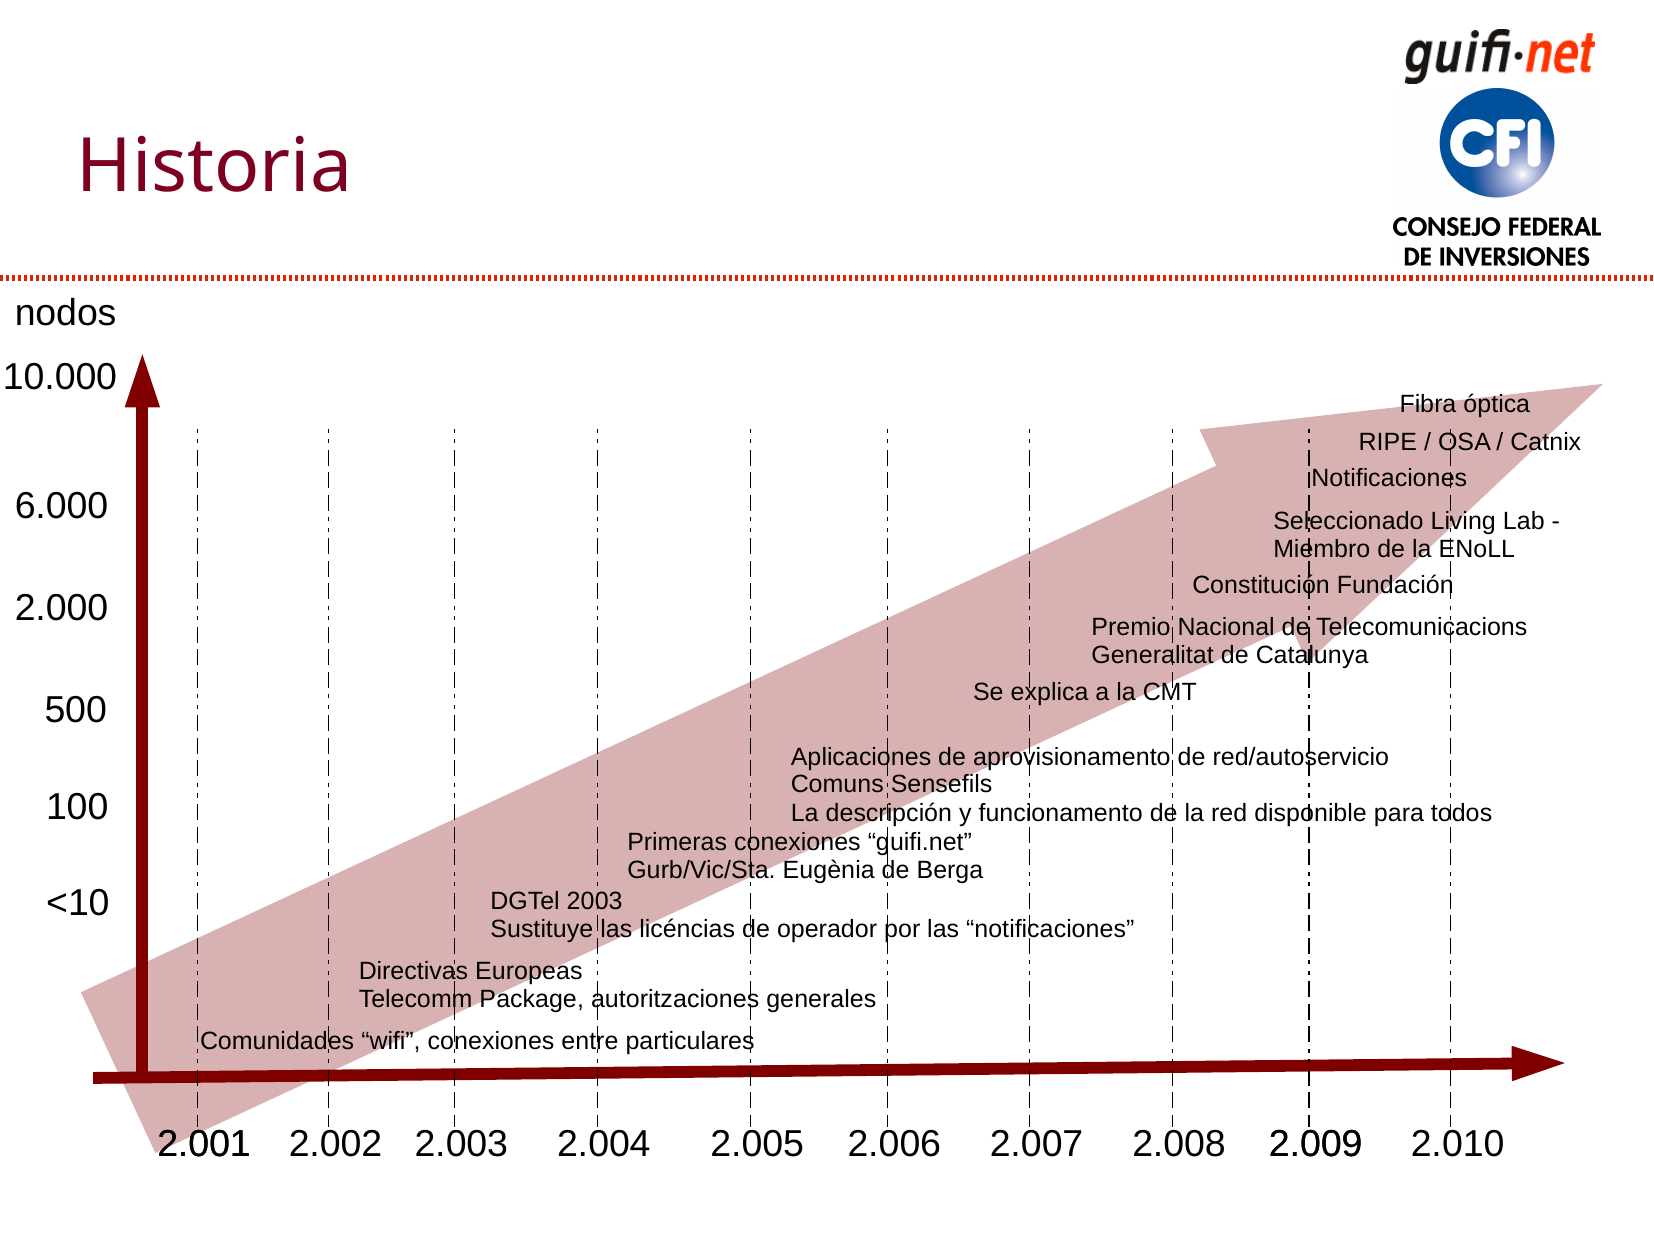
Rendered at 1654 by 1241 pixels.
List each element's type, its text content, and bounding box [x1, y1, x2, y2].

text_box 2.010 [1396, 1115, 1520, 1173]
text_box 2.007 [975, 1115, 1099, 1173]
text_box 10.000 [0, 347, 133, 405]
text_box Primeras conexiones “guifi.net” Gurb/Vic/Sta. Eugènia de Berga [612, 820, 1000, 892]
text_box Se explica a la CMT [958, 670, 1276, 714]
text_box Directivas Europeas Telecomm Package, autoritzaciones generales [344, 949, 893, 1021]
text_box 2.009 [1254, 1115, 1378, 1173]
text_box Notificaciones [1296, 455, 1483, 499]
text_box 2.002 [273, 1115, 398, 1173]
text_box Aplicaciones de aprovisionamento de red/autoservicio Comuns Sensefils La descripción y funcionamento de la red disponible para todos [775, 734, 1510, 834]
picture [1404, 29, 1595, 84]
text_box 100 [31, 777, 124, 835]
text_box Constitución Fundación [1177, 563, 1470, 605]
text_box Premio Nacional de Telecomunicacions Generalitat de Catalunya [1076, 605, 1544, 677]
text_box <10 [31, 874, 125, 932]
text_box nodos [0, 283, 132, 341]
text_box 2.001 [142, 1115, 266, 1173]
text_box Seleccionado Living Lab - Miembro de la ENoLL [1258, 499, 1583, 570]
picture [1393, 88, 1601, 266]
text_box DGTel 2003 Sustituye las licéncias de operador por las “notificaciones” [475, 879, 1151, 951]
text_box 6.000 [0, 477, 124, 535]
text_box RIPE / OSA / Catnix [1344, 420, 1597, 464]
text_box 2.003 [399, 1115, 524, 1173]
text_box 2.004 [542, 1115, 666, 1173]
text_box 2.005 [695, 1115, 819, 1173]
text_box 2.006 [832, 1115, 956, 1173]
title Historia [76, 59, 1093, 267]
text_box 2.008 [1117, 1115, 1241, 1173]
text_box Fibra óptica [1384, 382, 1546, 426]
text_box 500 [29, 681, 122, 739]
text_box 2.000 [0, 579, 124, 637]
text_box Comunidades “wifi”, conexiones entre particulares [185, 1018, 771, 1062]
